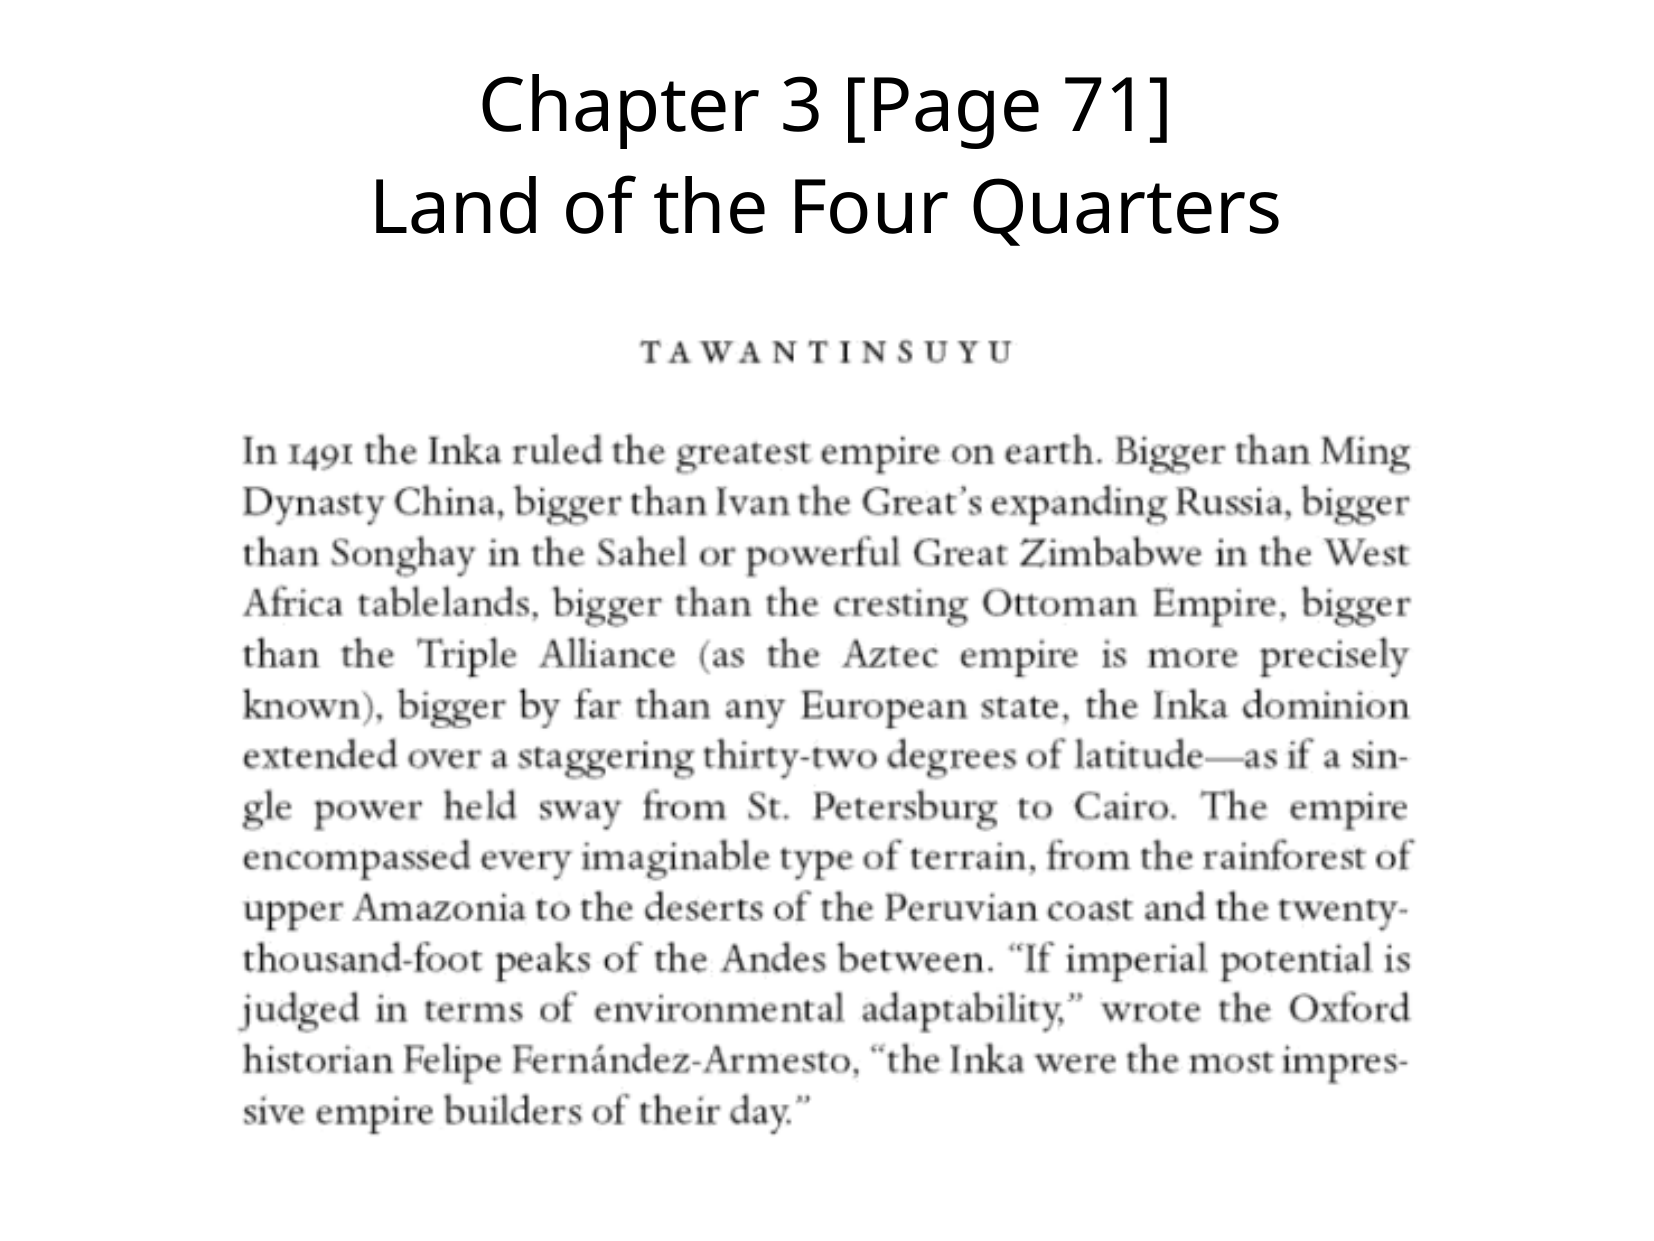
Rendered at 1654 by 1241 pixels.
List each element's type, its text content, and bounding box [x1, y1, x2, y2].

title Chapter 3 [Page 71] Land of the Four Quarters [82, 49, 1571, 257]
picture [214, 319, 1439, 1139]
